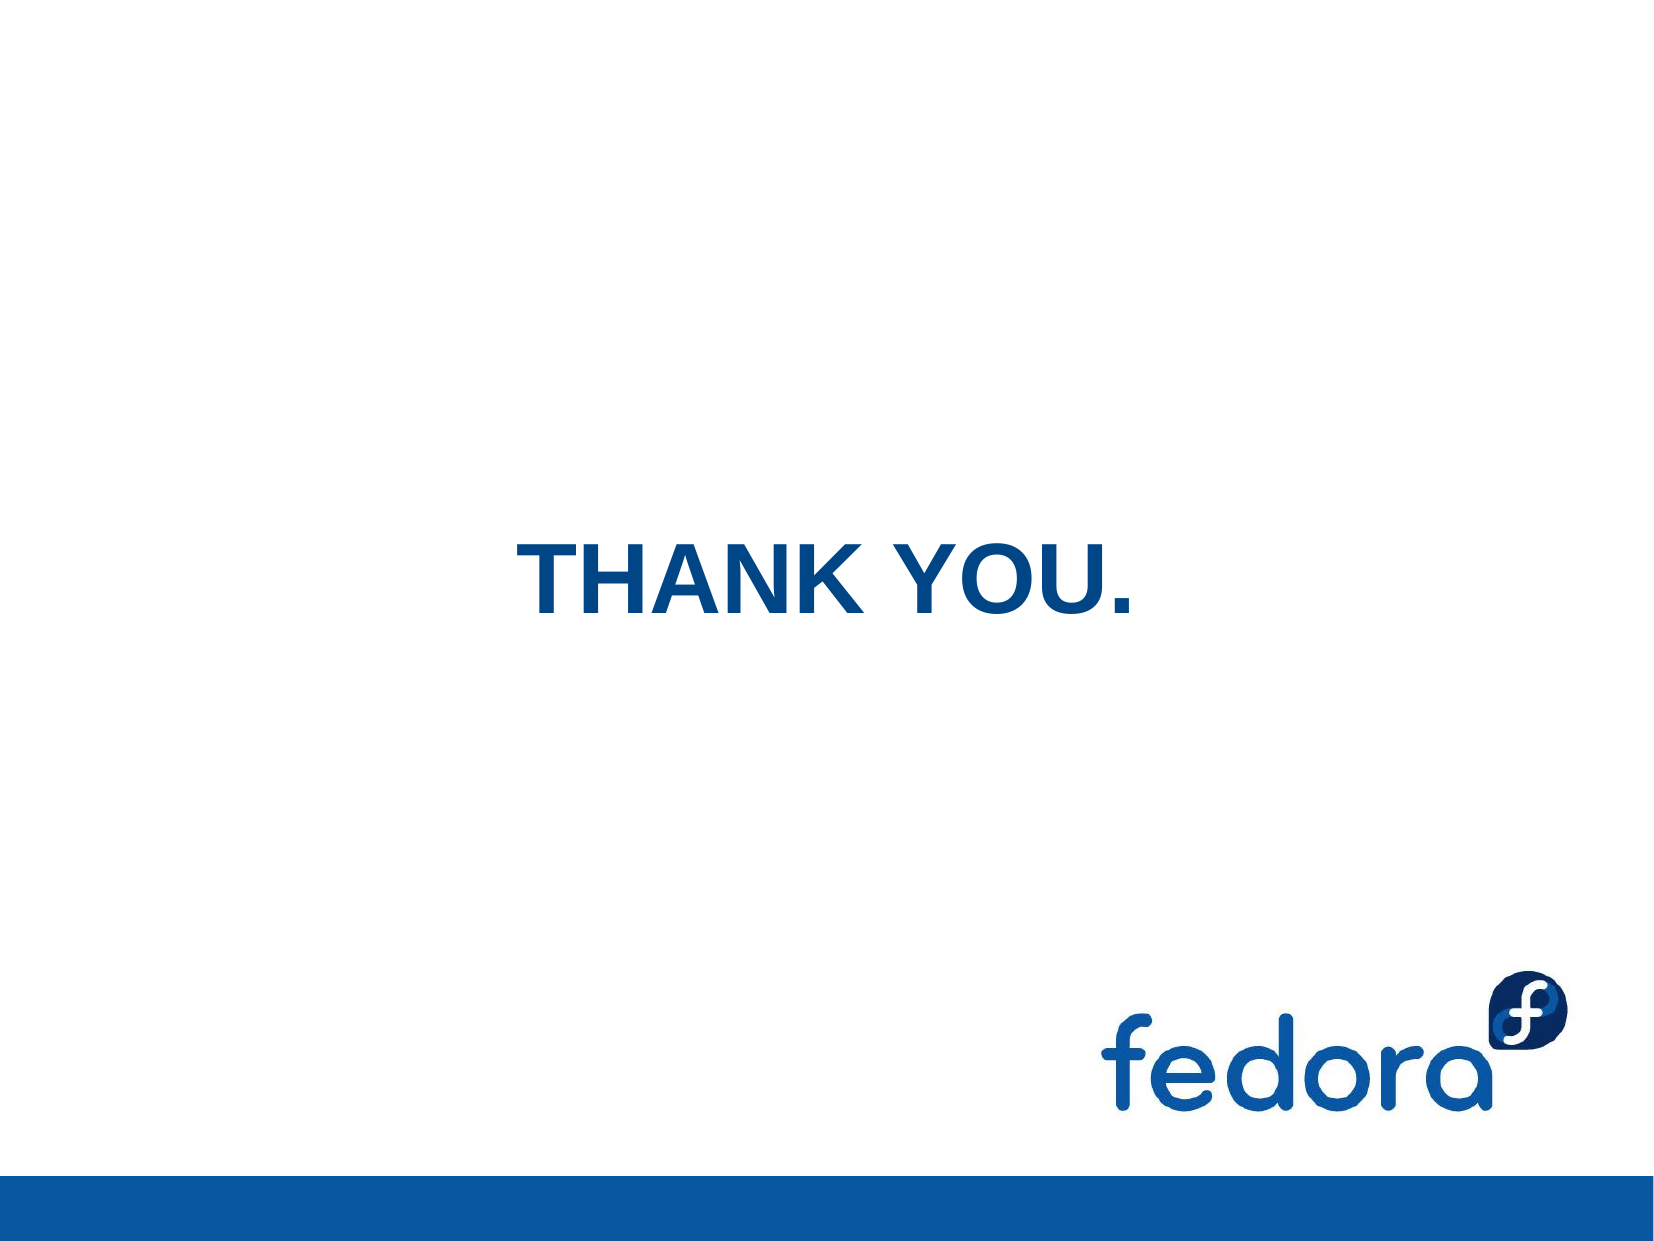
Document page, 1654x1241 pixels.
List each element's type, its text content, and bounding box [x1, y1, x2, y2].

picture [1087, 958, 1576, 1125]
picture [0, 1176, 1654, 1241]
title THANK YOU. [82, 56, 1571, 1102]
